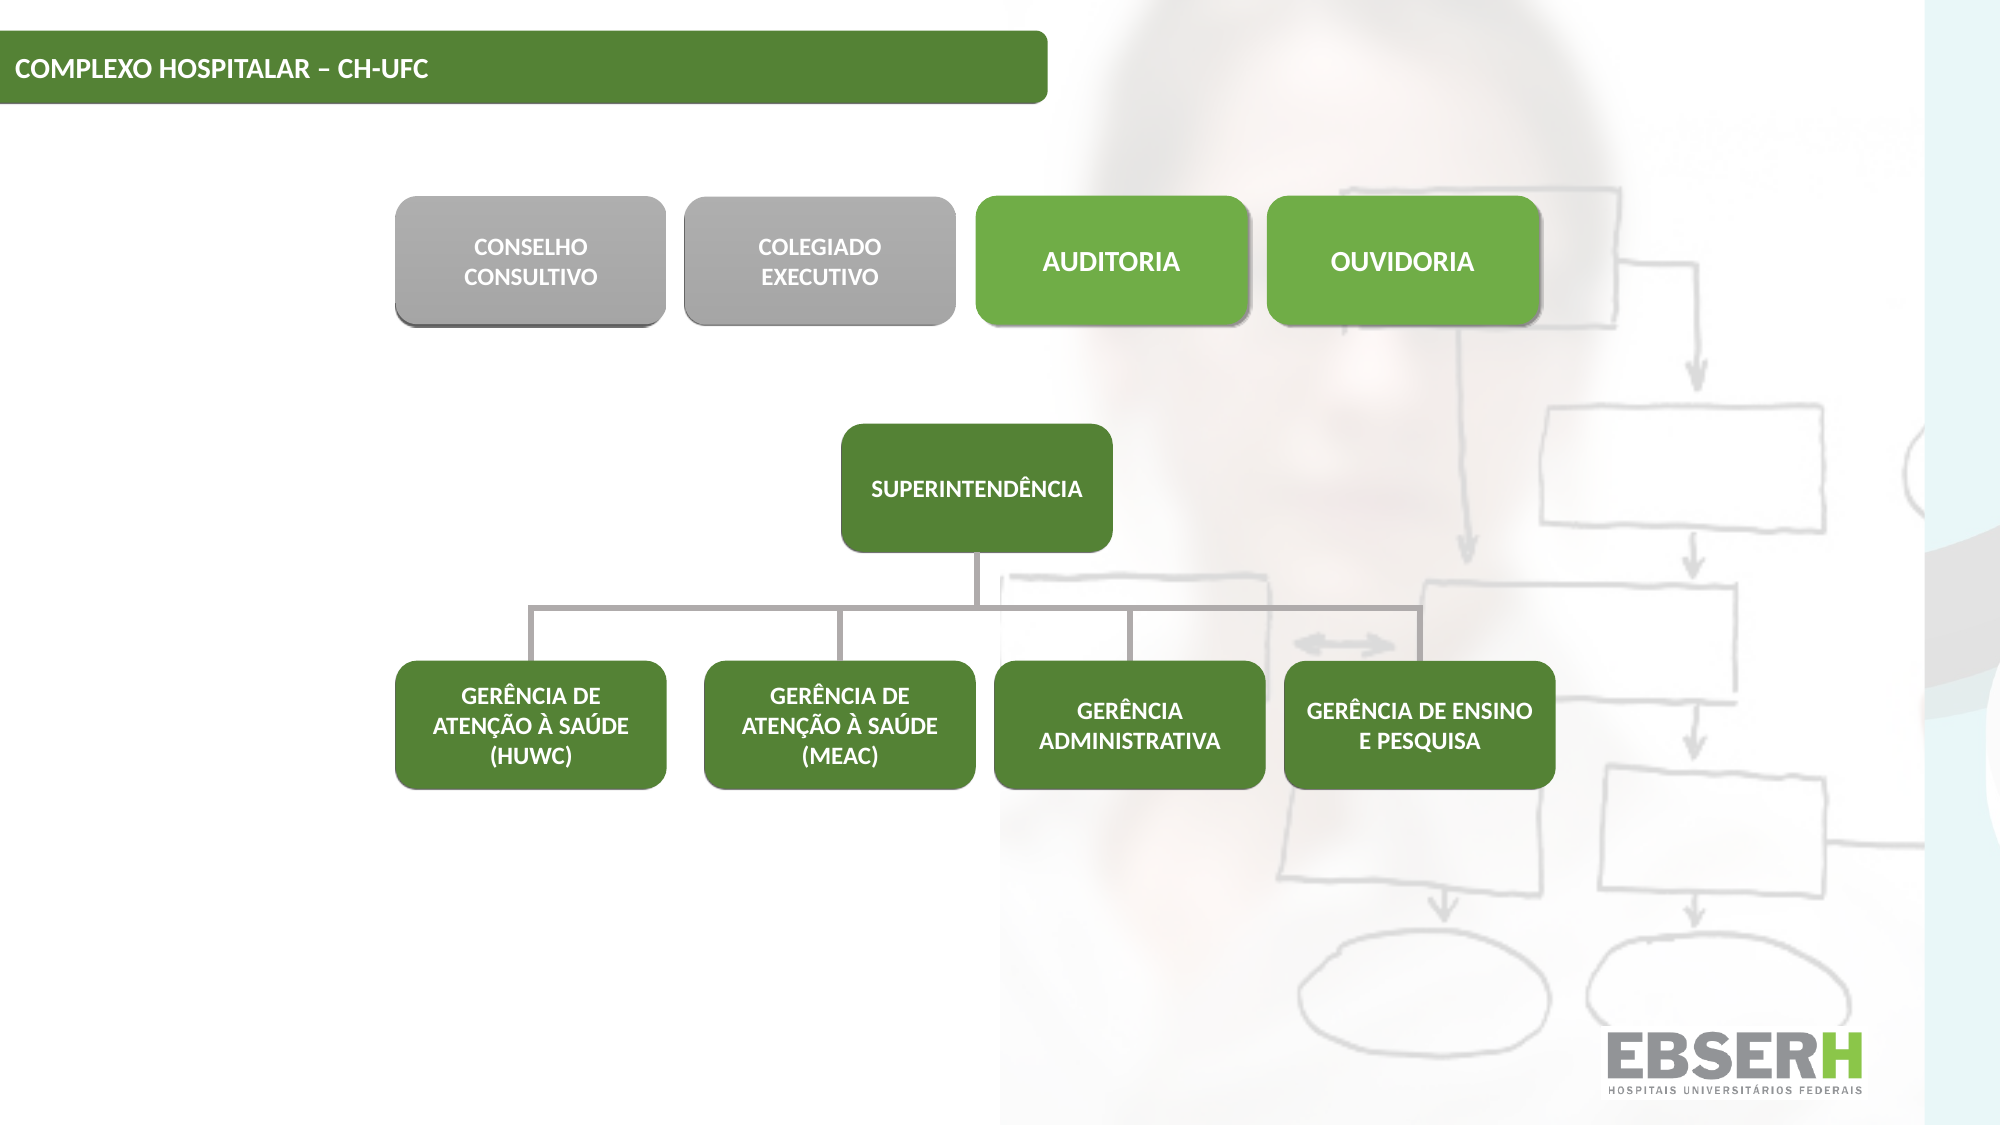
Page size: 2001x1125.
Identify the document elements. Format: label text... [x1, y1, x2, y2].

text_box GERÊNCIA DE ATENÇÃO À SAÚDE (HUWC) [395, 660, 667, 789]
text_box COLEGIADO EXECUTIVO [684, 196, 956, 325]
text_box AUDITORIA [976, 196, 1248, 325]
text_box CONSELHO CONSULTIVO [395, 196, 667, 325]
text_box OUVIDORIA [1267, 196, 1539, 325]
text_box GERÊNCIA DE ATENÇÃO À SAÚDE (MEAC) [704, 660, 976, 789]
text_box SUPERINTENDÊNCIA [841, 423, 1113, 552]
text_box GERÊNCIA ADMINISTRATIVA [994, 660, 1266, 789]
text_box GERÊNCIA DE ENSINO E PESQUISA [1284, 660, 1556, 789]
text_box COMPLEXO HOSPITALAR – CH-UFC [0, 30, 1048, 103]
